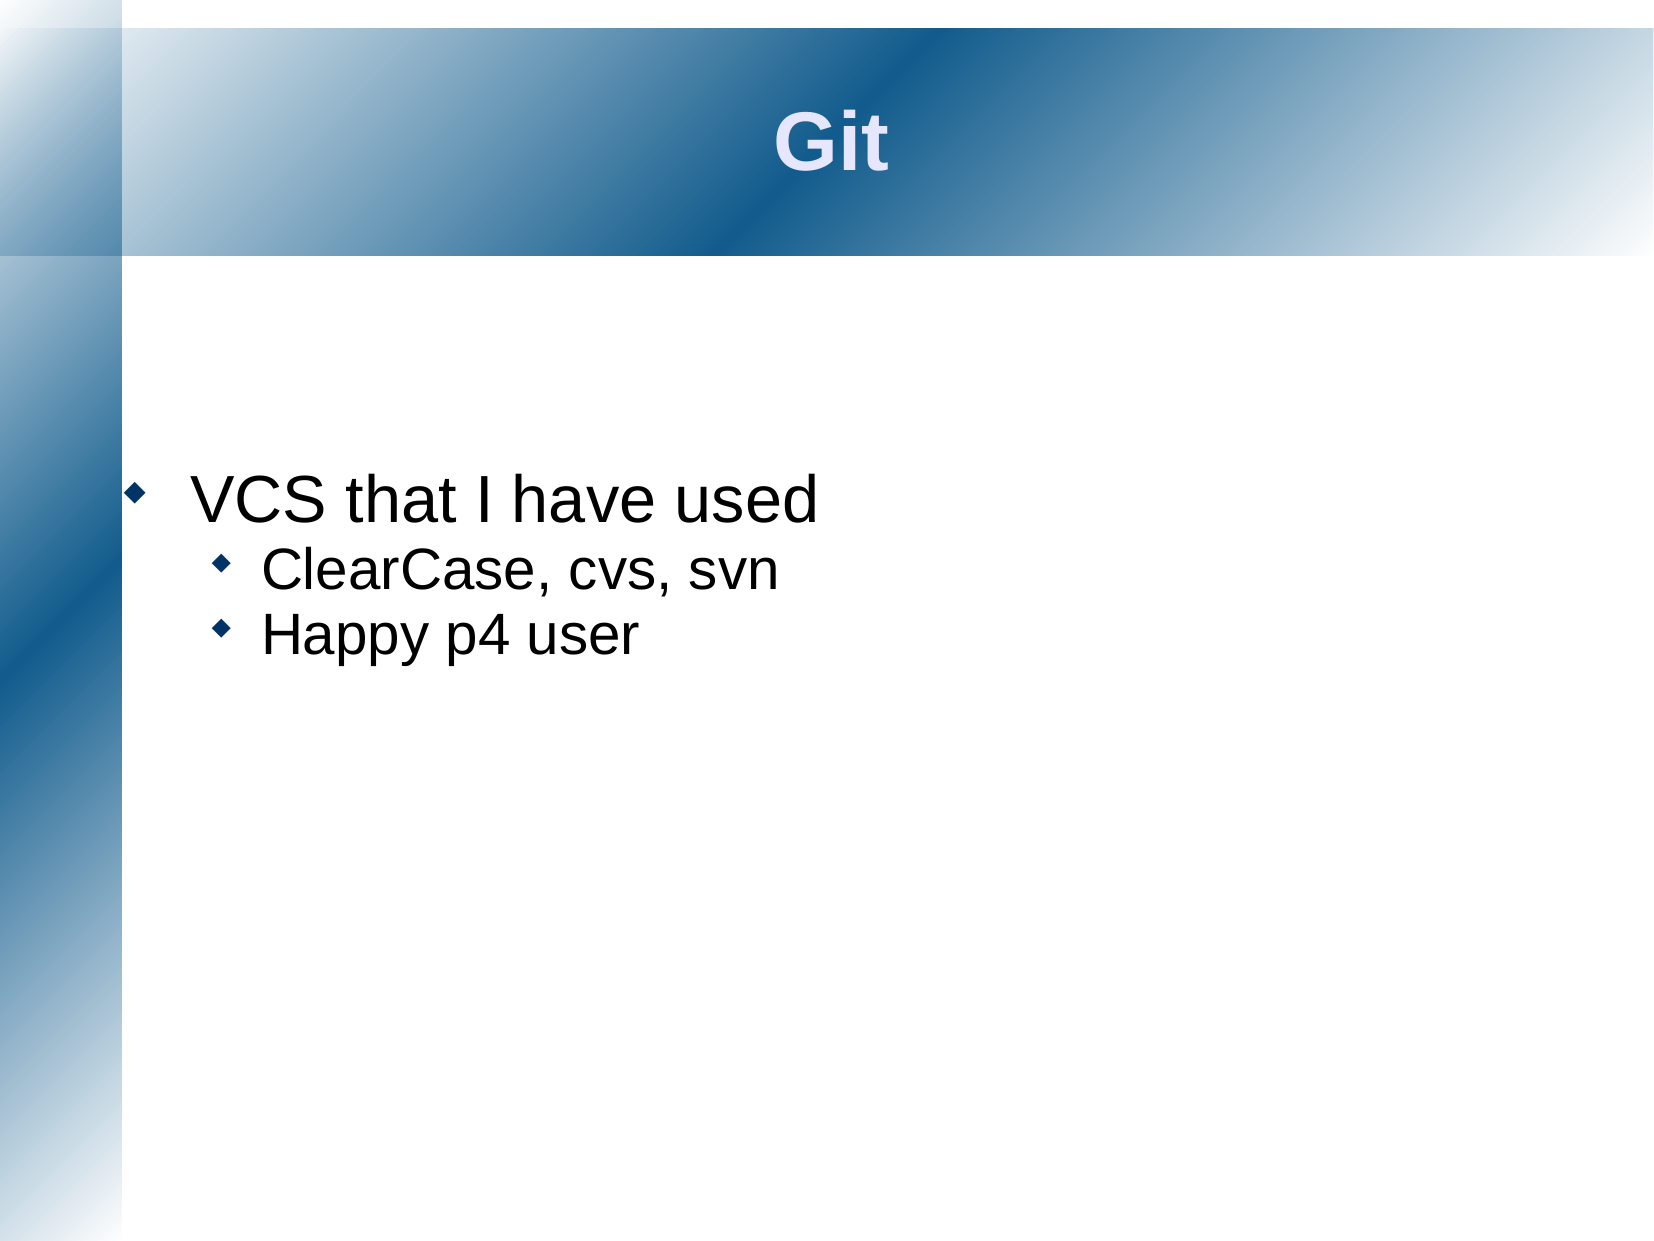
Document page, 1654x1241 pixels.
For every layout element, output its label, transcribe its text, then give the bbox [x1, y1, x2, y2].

list VCS that I have used ClearCase, cvs, svn Happy p4 user [119, 461, 1532, 1160]
title Git [125, 37, 1538, 246]
